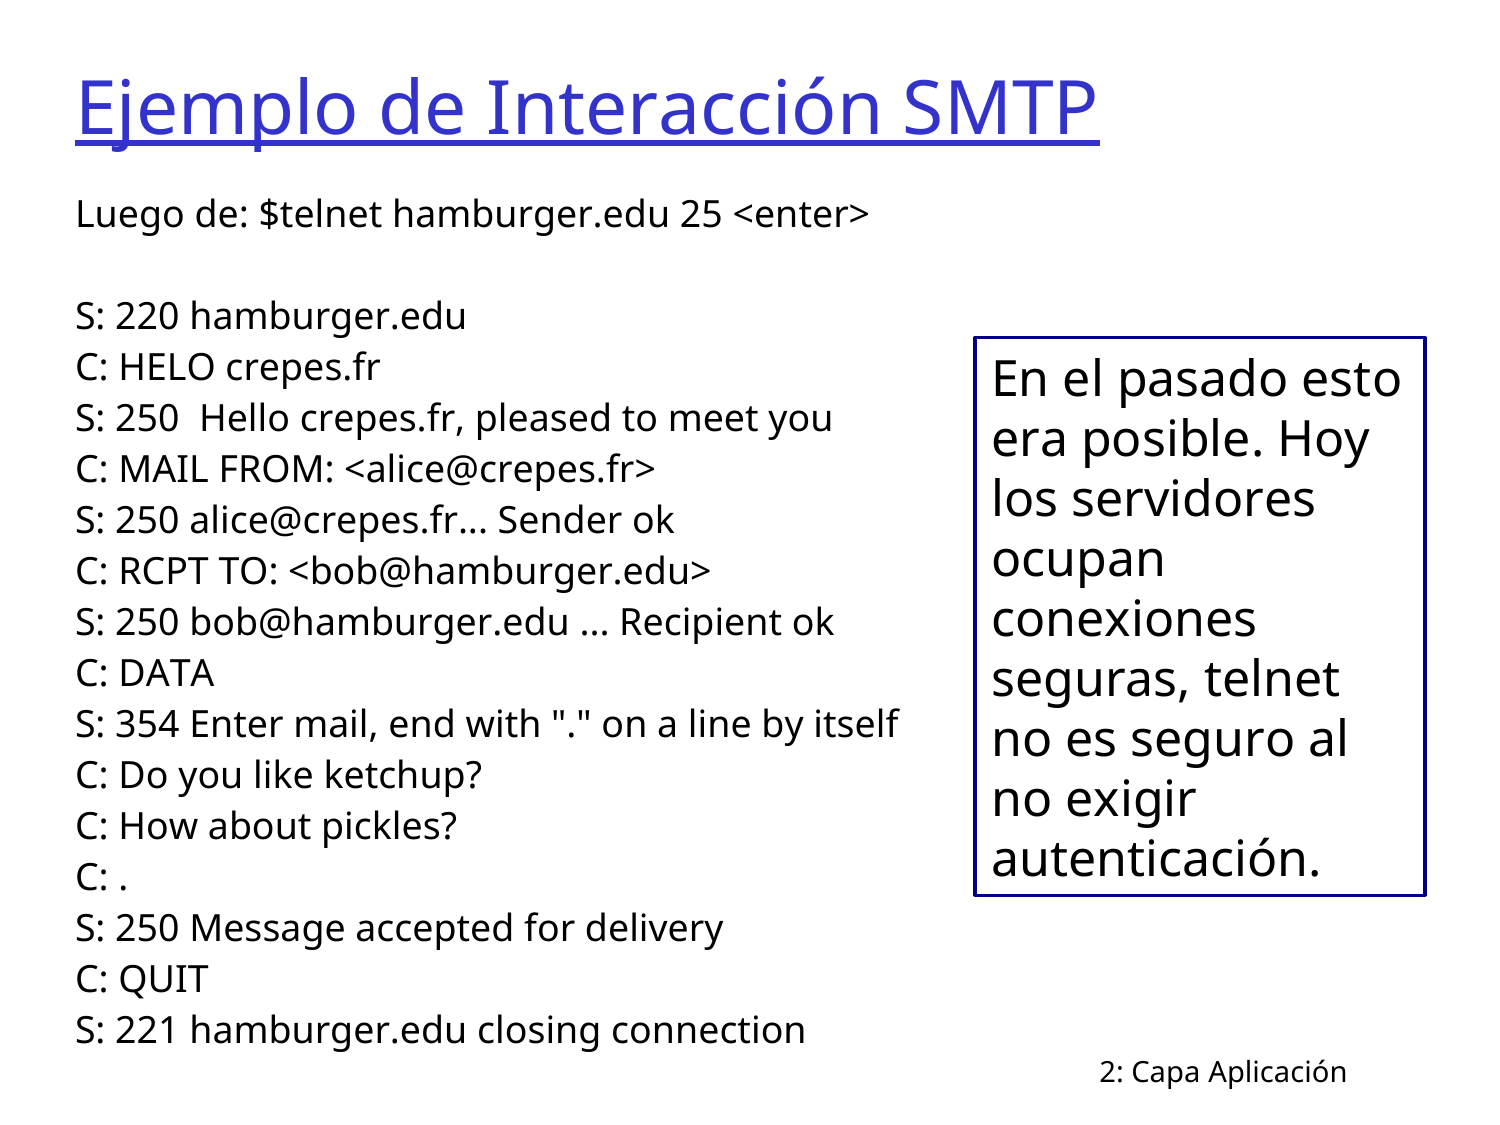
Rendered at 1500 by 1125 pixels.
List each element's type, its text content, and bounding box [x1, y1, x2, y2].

title Ejemplo de Interacción SMTP [75, 23, 1426, 187]
text_box En el pasado esto era posible. Hoy los servidores ocupan conexiones seguras, telnet no es seguro al no exigir autenticación. [975, 337, 1426, 896]
list Luego de: $telnet hamburger.edu 25 <enter> S: 220 hamburger.edu C: HELO crepes.fr S: 250 Hello crepes.fr, pleased to meet you C: MAIL FROM: <alice@crepes.fr> S: 250 alice@crepes.fr... Sender ok C: RCPT TO: <bob@hamburger.edu> S: 250 bob@hamburger.edu ... Recipient ok C: DATA S: 354 Enter mail, end with "." on a line by itself C: Do you like ketchup? C: How about pickles? C: . S: 250 Message accepted for delivery C: QUIT S: 221 hamburger.edu closing connection [75, 187, 1426, 1021]
